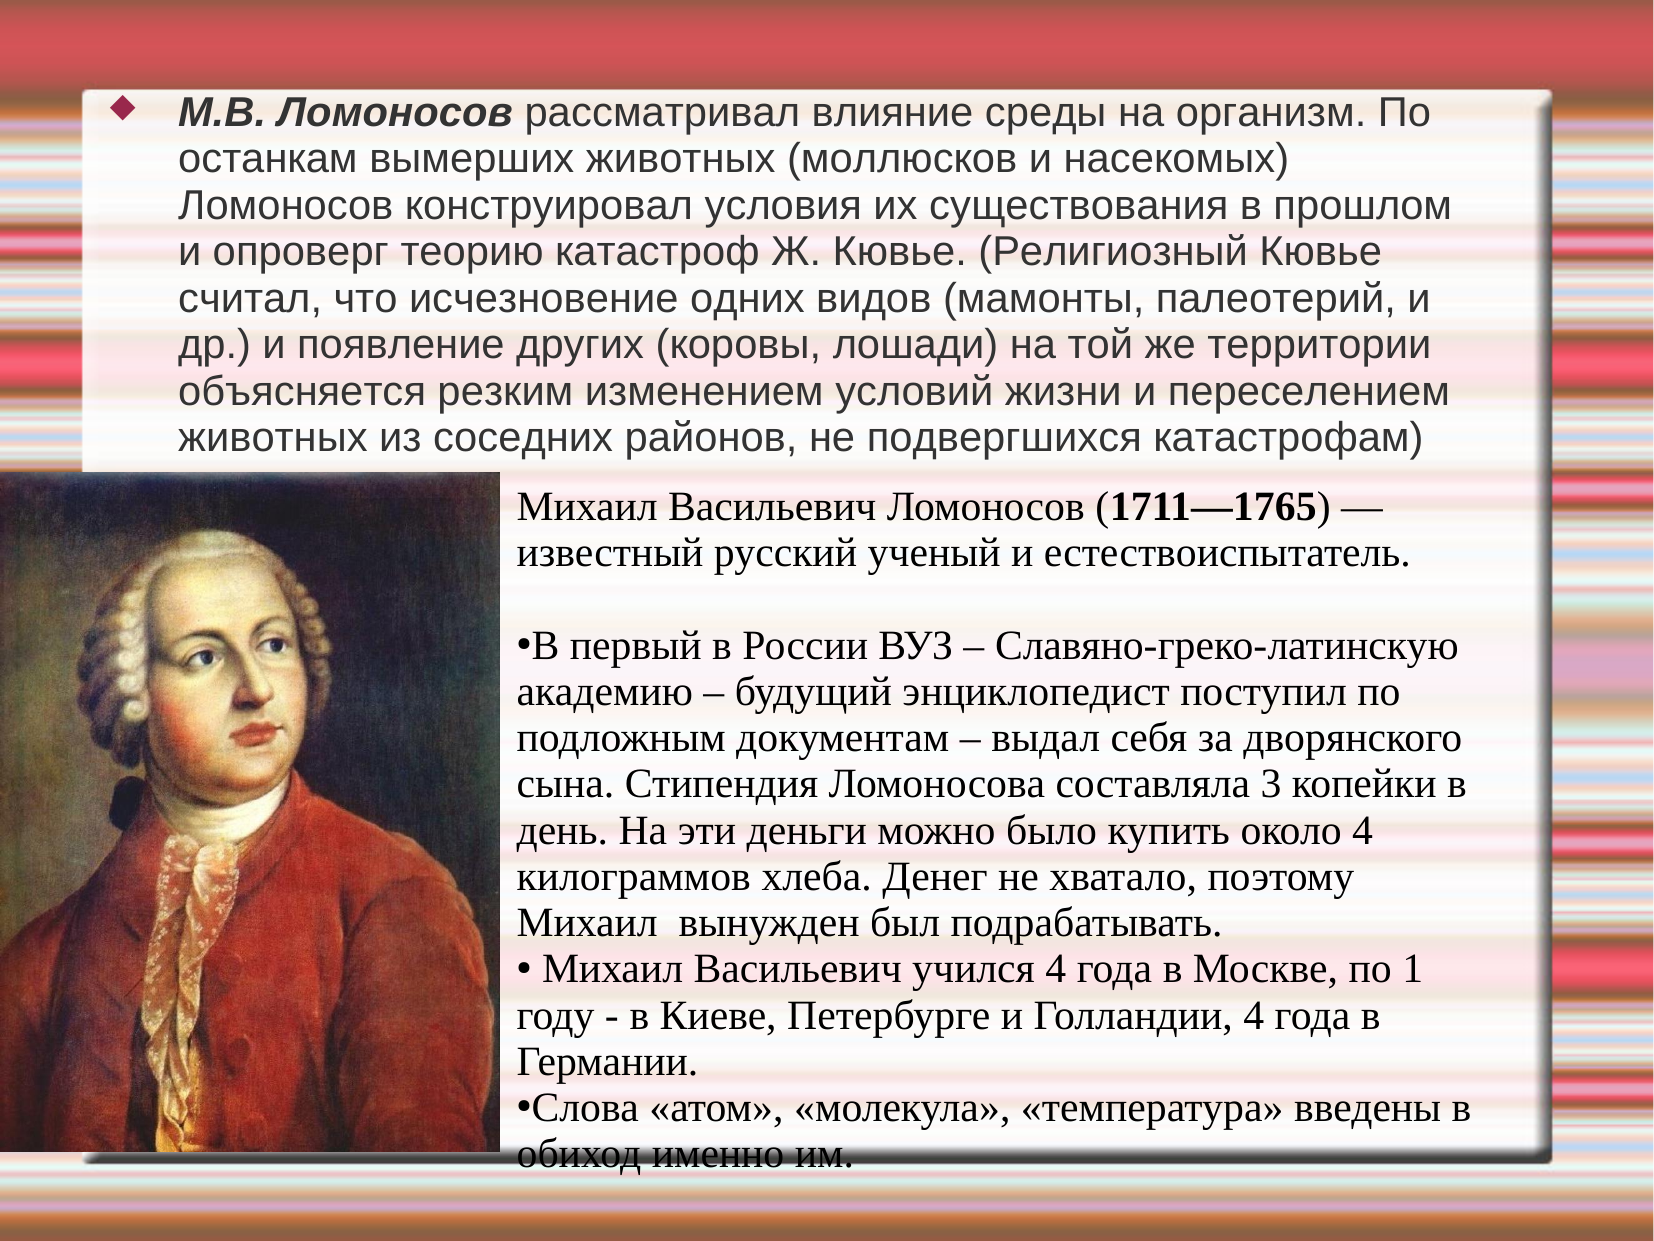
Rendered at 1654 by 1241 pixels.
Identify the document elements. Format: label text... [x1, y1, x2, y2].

list М.В. Ломоносов рассматривал влияние среды на организм. По останкам вымерших животных (моллюсков и насекомых) Ломоносов конструировал условия их существования в прошлом и опроверг теорию катастроф Ж. Кювье. (Религиозный Кювье считал, что исчезновение одних видов (мамонты, палеотерий, и др.) и появление других (коровы, лошади) на той же территории объясняется резким изменением условий жизни и переселением животных из соседних районов, не подвергшихся катастрофам) [95, 88, 1477, 1132]
picture [0, 0, 1654, 1241]
text_box Михаил Васильевич Ломоносов (1711—1765) — известный русский ученый и естествоиспытатель. В первый в России ВУЗ – Славяно-греко-латинскую академию – будущий энциклопедист поступил по подложным документам – выдал себя за дворянского сына. Стипендия Ломоносова составляла 3 копейки в день. На эти деньги можно было купить около 4 килограммов хлеба. Денег не хватало, поэтому Михаил вынужден был подрабатывать. Михаил Васильевич учился 4 года в Москве, по 1 году - в Киеве, Петербурге и Голландии, 4 года в Германии. Слова «атом», «молекула», «температура» введены в обиход именно им. [501, 475, 1513, 1197]
